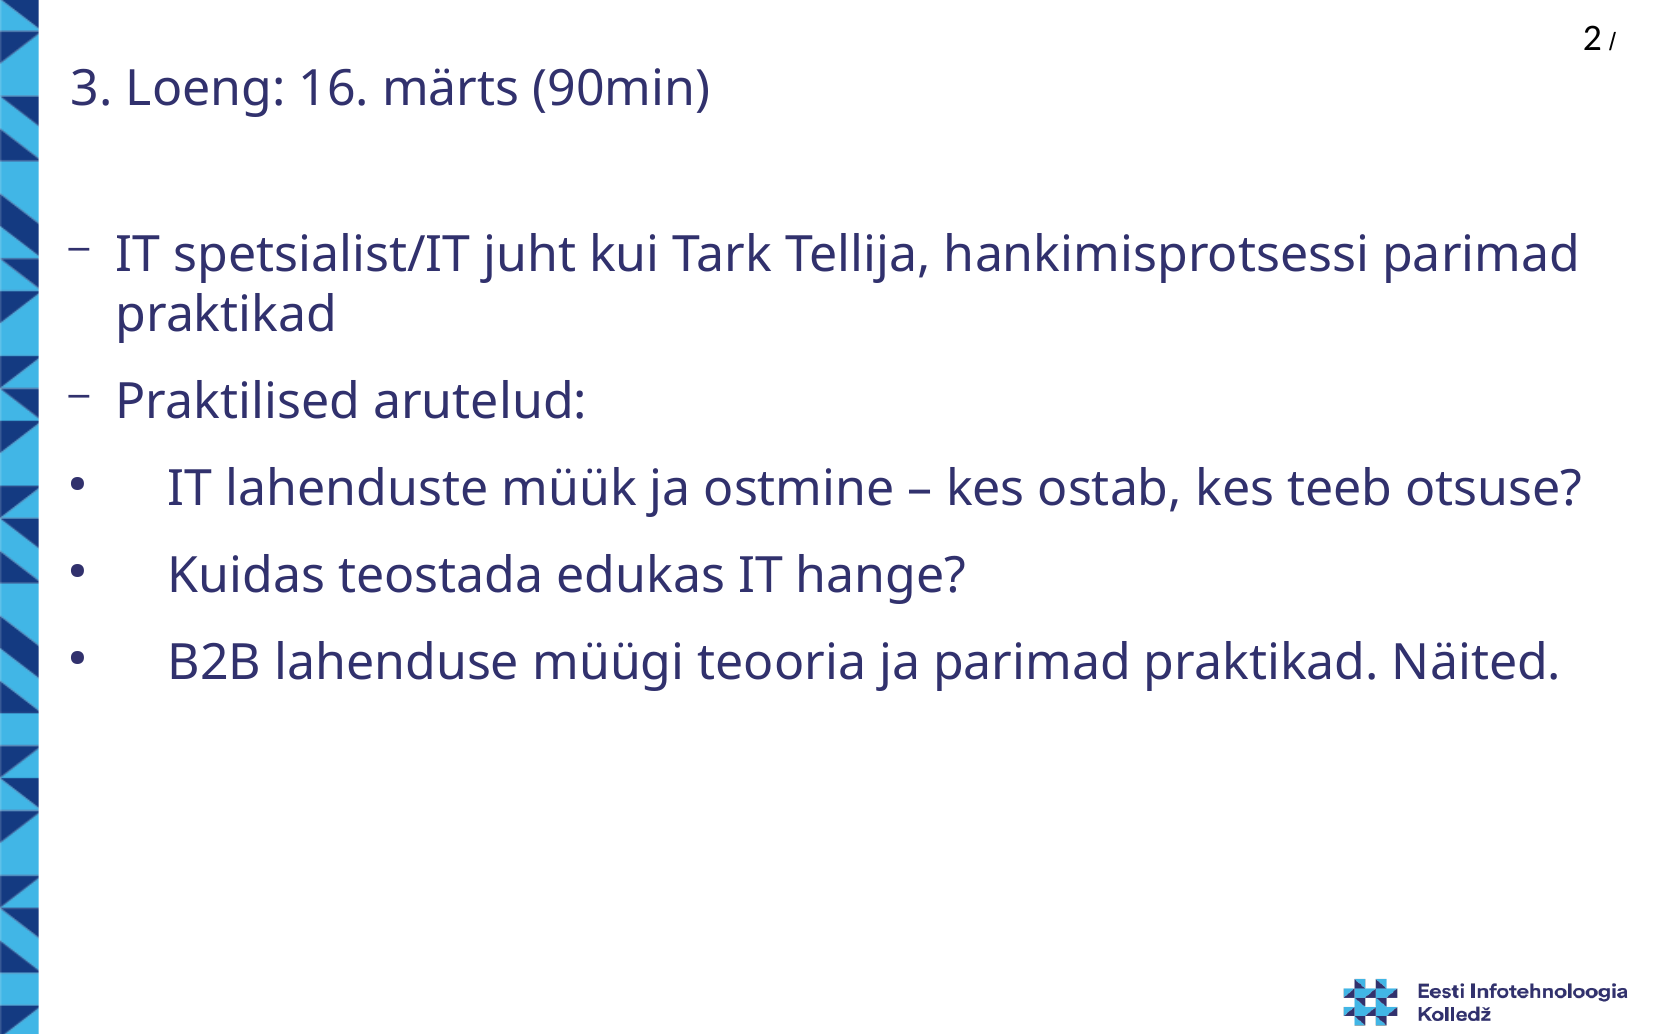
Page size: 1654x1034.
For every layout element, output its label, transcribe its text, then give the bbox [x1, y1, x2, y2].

list IT spetsialist/IT juht kui Tark Tellija, hankimisprotsessi parimad praktikad Praktilised arutelud: IT lahenduste müük ja ostmine – kes ostab, kes teeb otsuse? Kuidas teostada edukas IT hange? B2B lahenduse müügi teooria ja parimad praktikad. Näited. [68, 153, 1630, 957]
title 3. Loeng: 16. märts (90min) [70, 41, 1630, 130]
